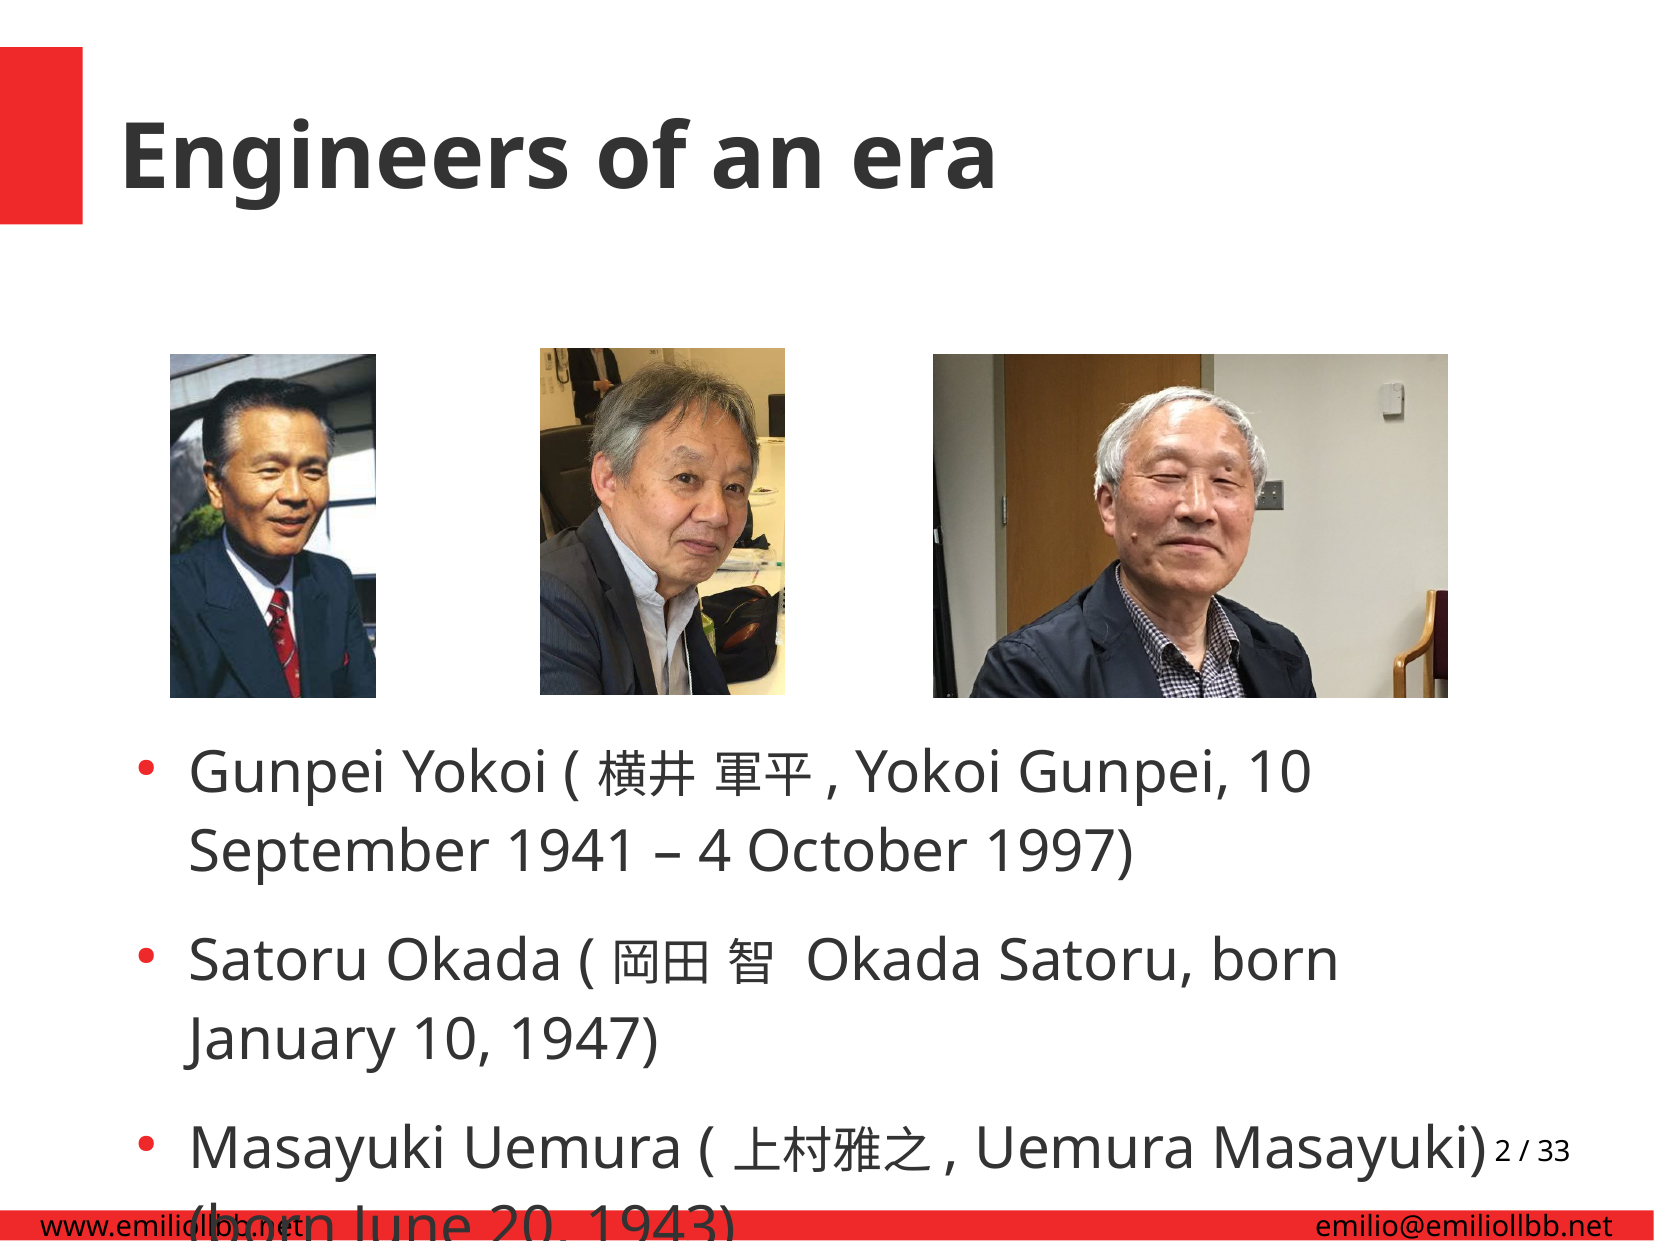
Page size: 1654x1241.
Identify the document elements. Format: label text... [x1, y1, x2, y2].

picture [933, 354, 1448, 698]
list Gunpei Yokoi (横井 軍平, Yokoi Gunpei, 10 September 1941 – 4 October 1997) Satoru Okada (岡田 智 Okada Satoru, born January 10, 1947) Masayuki Uemura (上村雅之, Uemura Masayuki) (born June 20, 1943) [118, 730, 1536, 1074]
picture [540, 348, 785, 695]
title Engineers of an era [118, 45, 1571, 260]
picture [170, 354, 376, 698]
